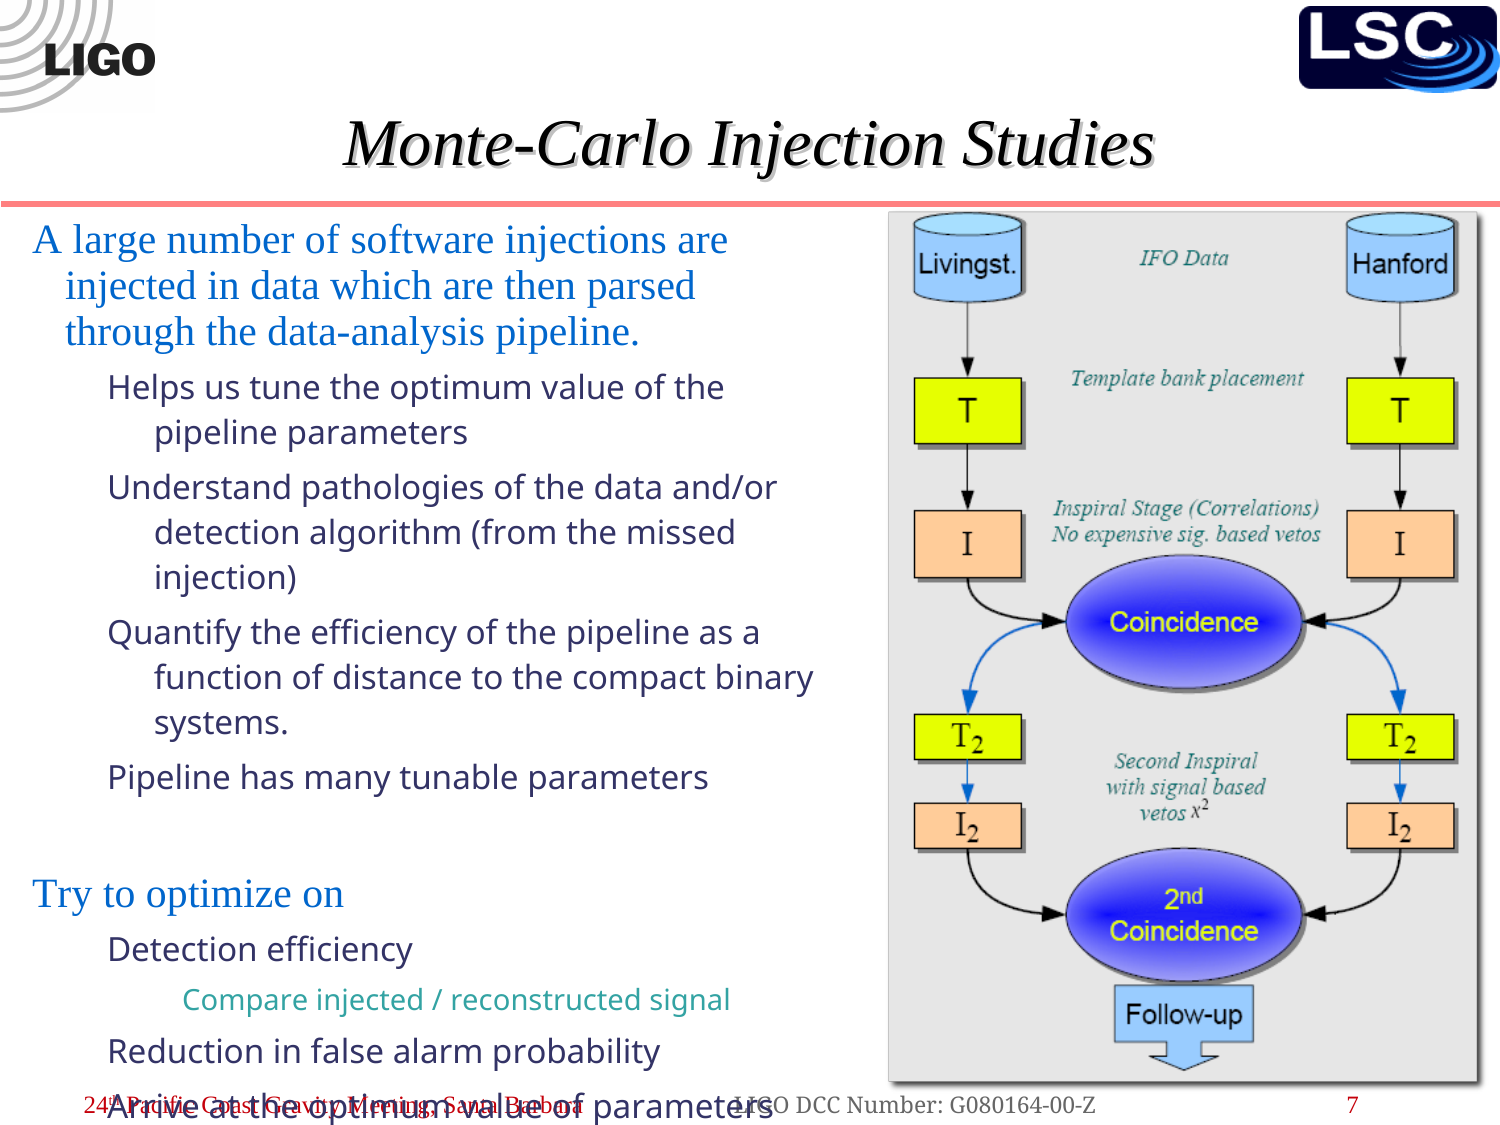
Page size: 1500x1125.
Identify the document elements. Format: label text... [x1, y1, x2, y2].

picture [885, 208, 1489, 1095]
title Monte-Carlo Injection Studies [156, 94, 1344, 192]
picture [1299, 6, 1500, 93]
list A large number of software injections are injected in data which are then parsed through the data-analysis pipeline. Helps us tune the optimum value of the pipeline parameters Understand pathologies of the data and/or detection algorithm (from the missed injection) Quantify the efficiency of the pipeline as a function of distance to the compact binary systems. Pipeline has many tunable parameters Try to optimize on Detection efficiency Compare injected / reconstructed signal Reduction in false alarm probability Arrive at the optimum value of parameters [32, 215, 826, 1045]
